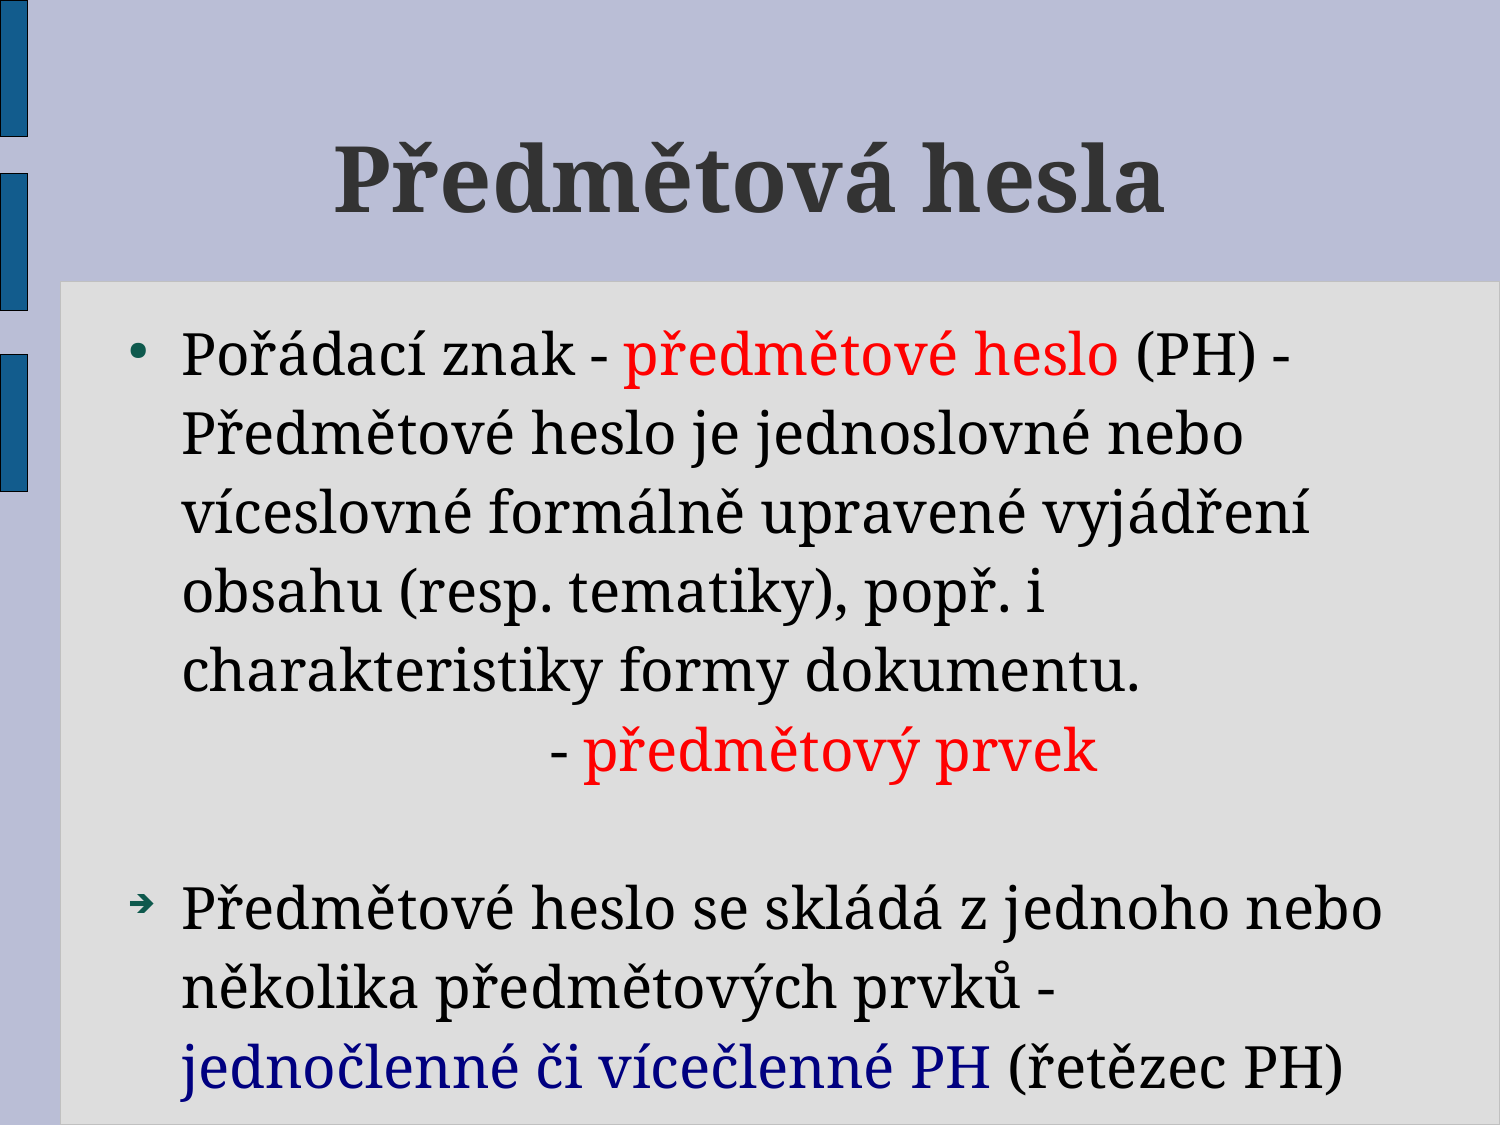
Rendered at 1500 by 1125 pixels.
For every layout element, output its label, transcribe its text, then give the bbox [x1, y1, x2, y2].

list Pořádací znak - předmětové heslo (PH) - Předmětové heslo je jednoslovné nebo víceslovné formálně upravené vyjádření obsahu (resp. tematiky), popř. i charakteristiky formy dokumentu. - předmětový prvek Předmětové heslo se skládá z jednoho nebo několika předmětových prvků - jednočlenné či vícečlenné PH (řetězec PH) ČSN 01 0188 Tvorba předmětových hesel [110, 312, 1392, 1125]
title Předmětová hesla [110, 90, 1392, 264]
